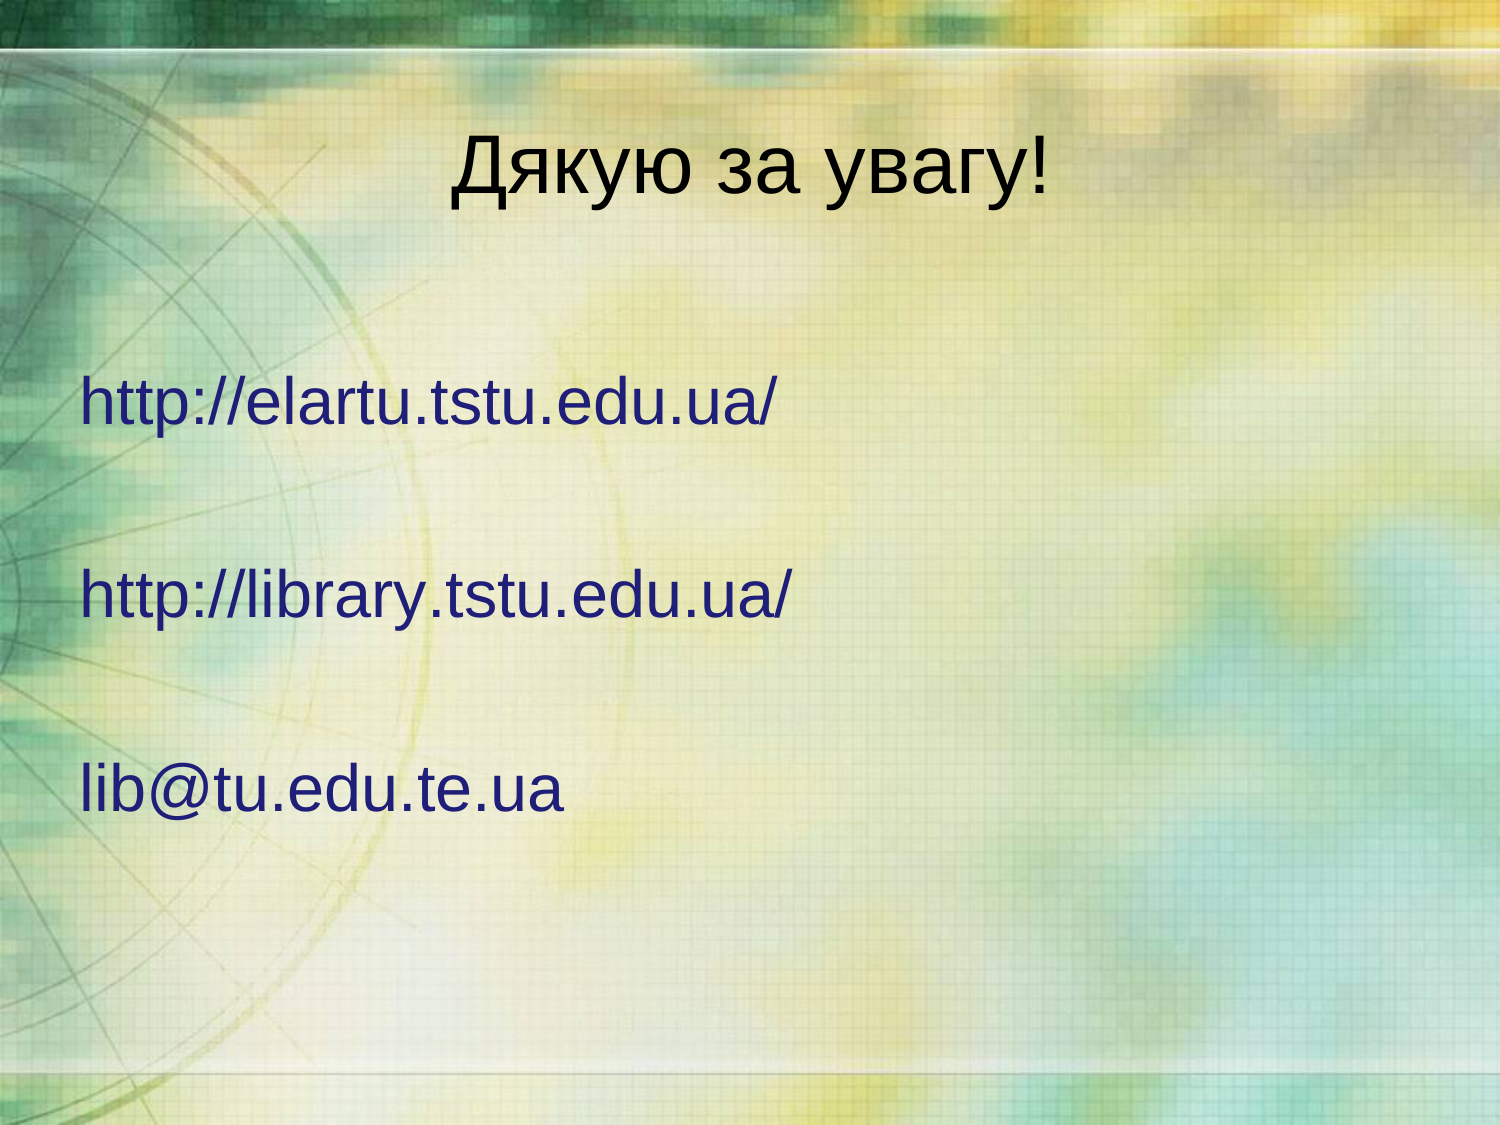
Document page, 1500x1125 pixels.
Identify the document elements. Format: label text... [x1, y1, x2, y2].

picture [0, 0, 1500, 1125]
title Дякую за увагу! [76, 66, 1427, 254]
list http://elartu.tstu.edu.ua/ http://library.tstu.edu.ua/ lib@tu.edu.te.ua [64, 350, 1415, 1093]
